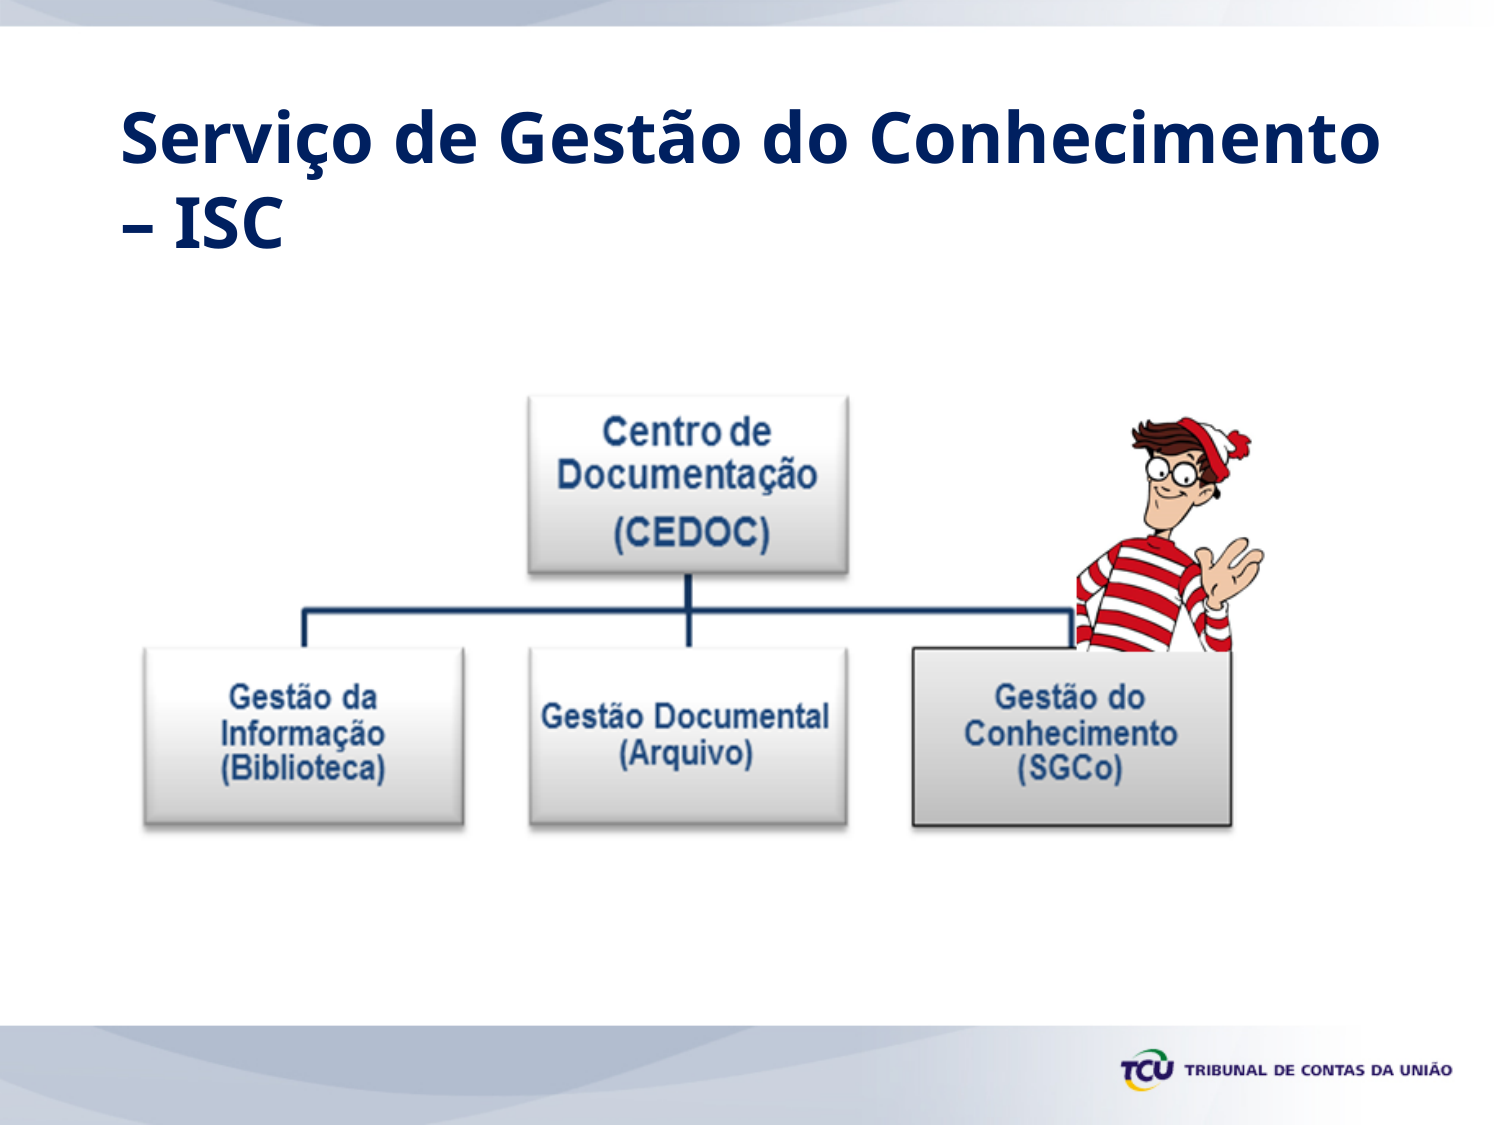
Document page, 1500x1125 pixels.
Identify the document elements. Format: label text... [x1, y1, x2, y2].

picture [0, 0, 1500, 1125]
text_box Serviço de Gestão do Conhecimento – ISC [105, 125, 1421, 230]
